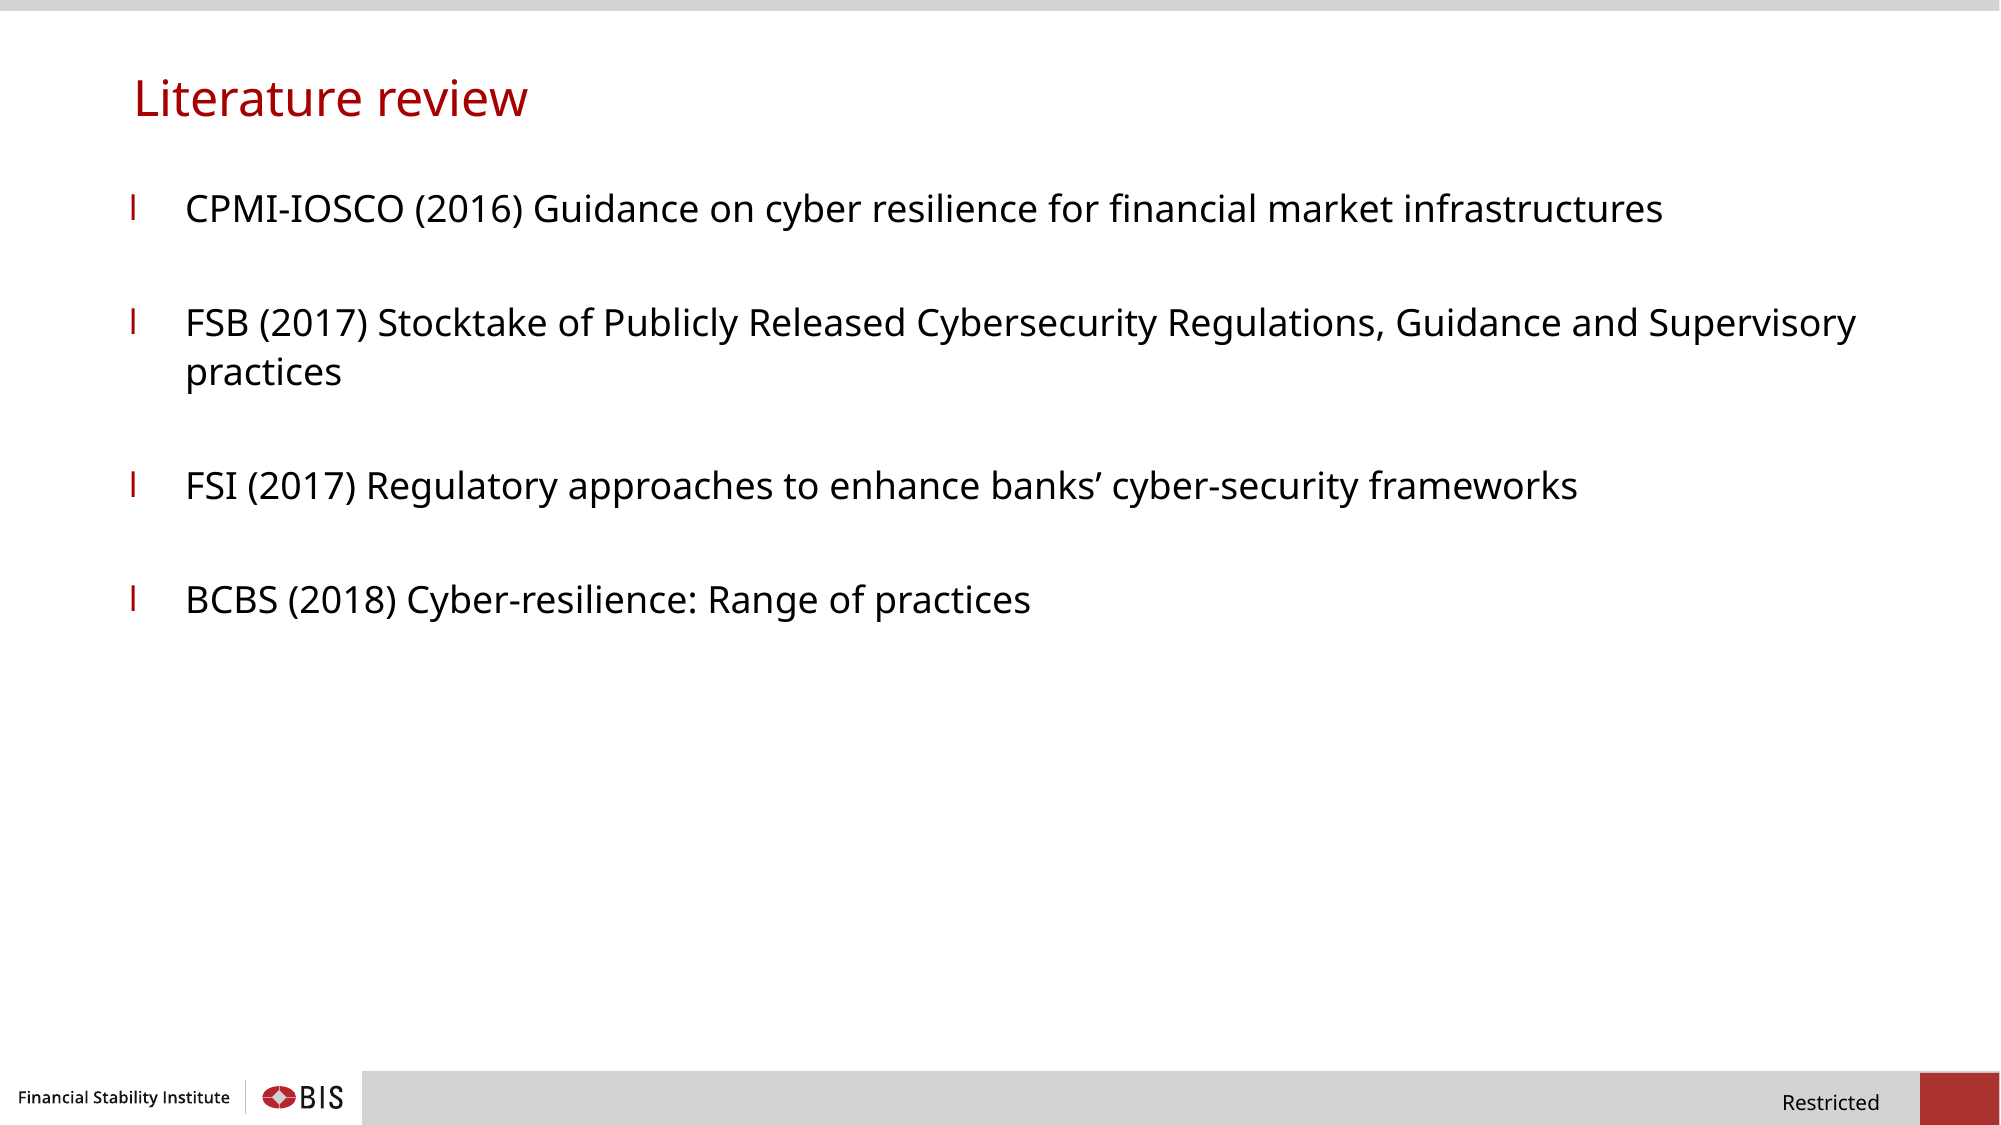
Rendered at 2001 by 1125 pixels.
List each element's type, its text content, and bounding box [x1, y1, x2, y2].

title Literature review [133, 66, 1768, 143]
text_box CPMI-IOSCO (2016) Guidance on cyber resilience for financial market infrastructures FSB (2017) Stocktake of Publicly Released Cybersecurity Regulations, Guidance and Supervisory practices FSI (2017) Regulatory approaches to enhance banks’ cyber-security frameworks BCBS (2018) Cyber-resilience: Range of practices [114, 172, 1875, 851]
